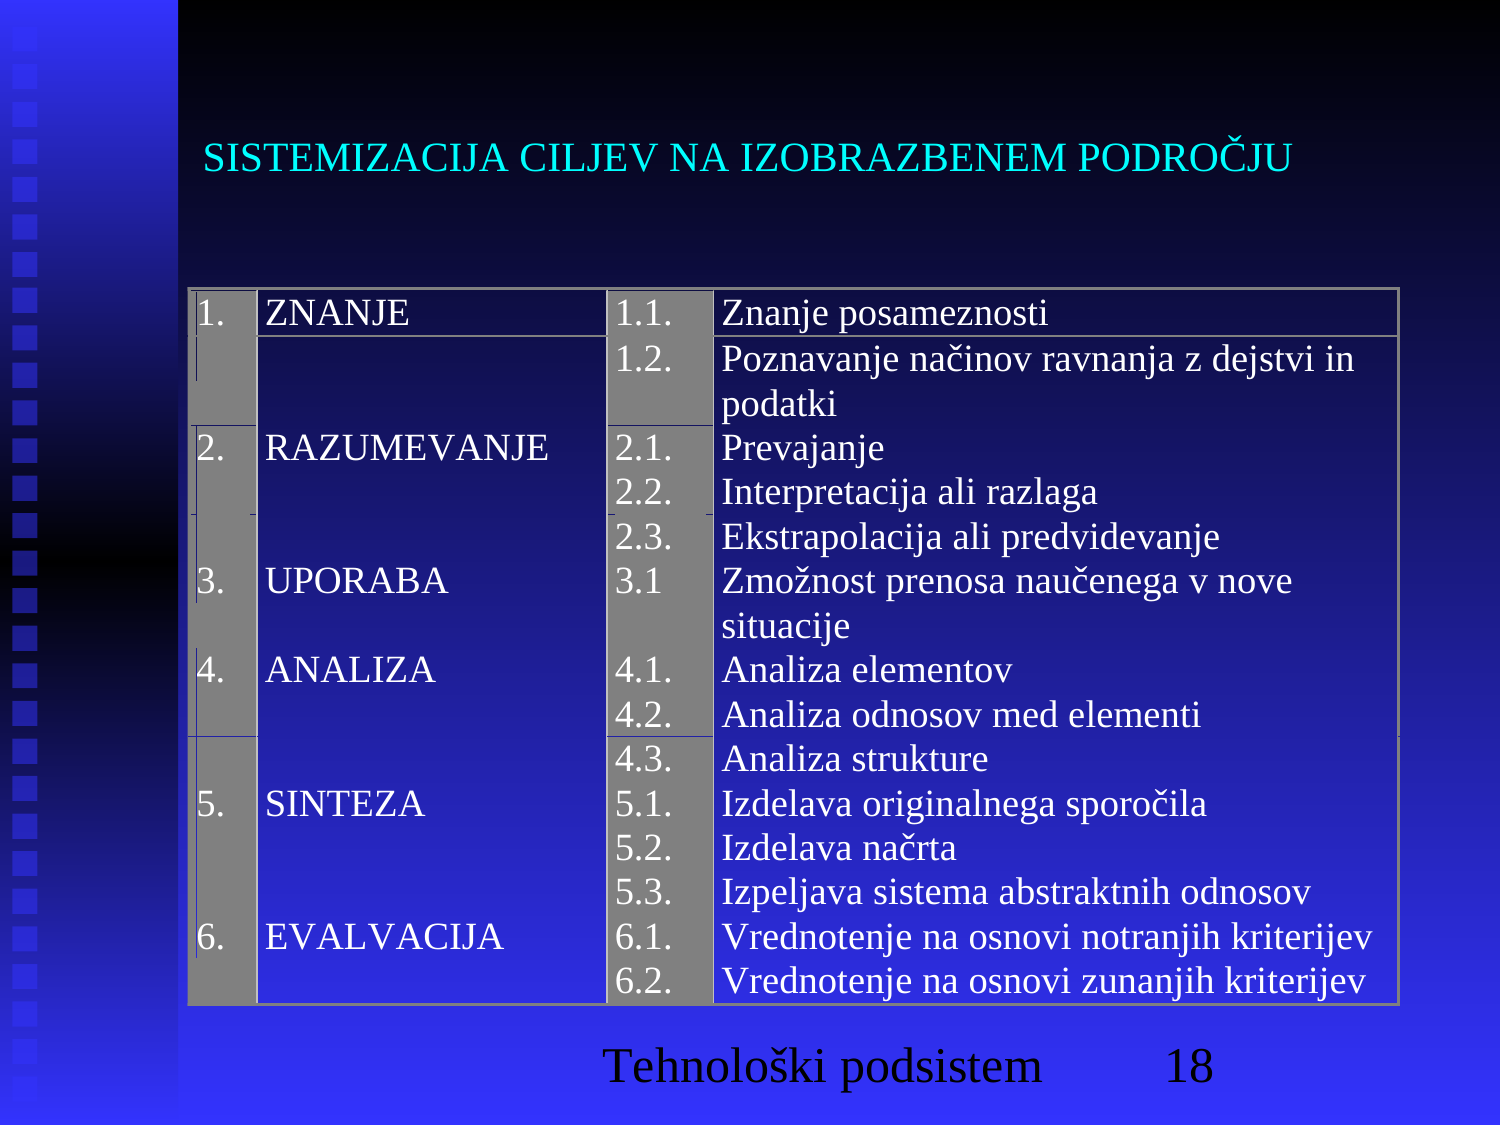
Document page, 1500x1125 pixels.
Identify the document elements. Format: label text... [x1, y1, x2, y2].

title SISTEMIZACIJA CILJEV NA IZOBRAZBENEM PODROČJU [187, 12, 1463, 188]
chart [187, 287, 1401, 1031]
